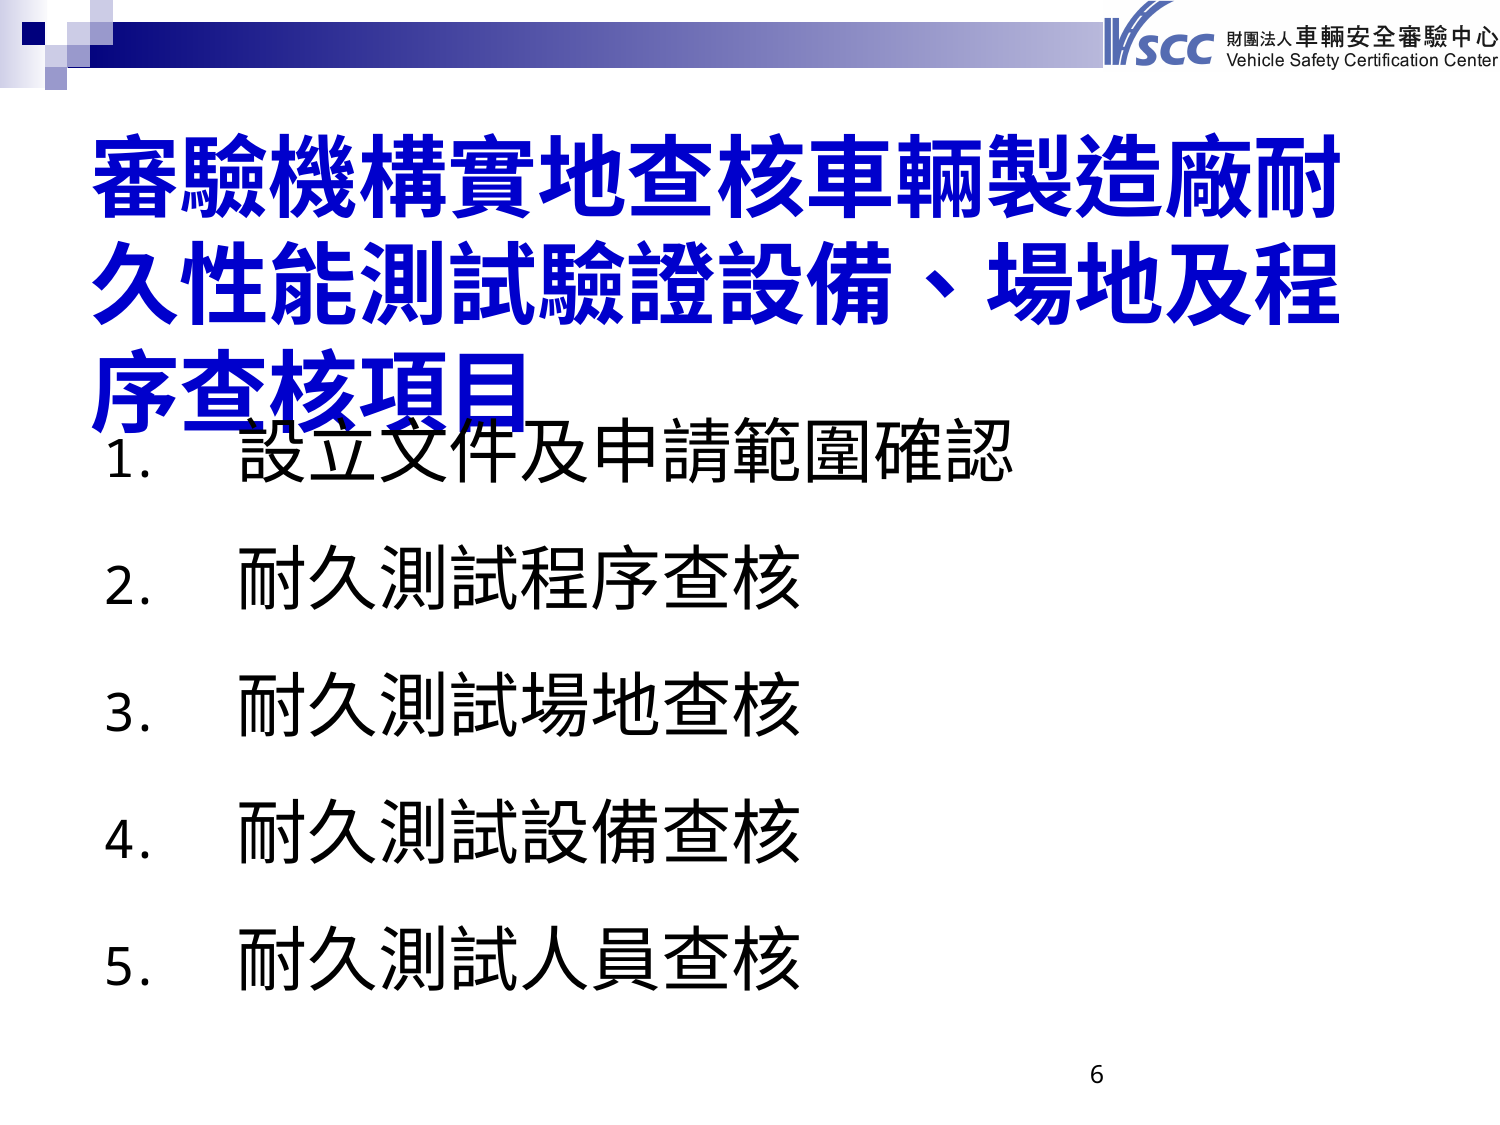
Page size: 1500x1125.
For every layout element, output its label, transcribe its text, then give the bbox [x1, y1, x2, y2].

text_box [1074, 1047, 1426, 1101]
title 審驗機構實地查核車輛製造廠耐久性能測試驗證設備、場地及程序查核項目 [75, 113, 1426, 339]
list 設立文件及申請範圍確認 耐久測試程序查核 耐久測試場地查核 耐久測試設備查核 耐久測試人員查核 [88, 373, 1439, 1047]
